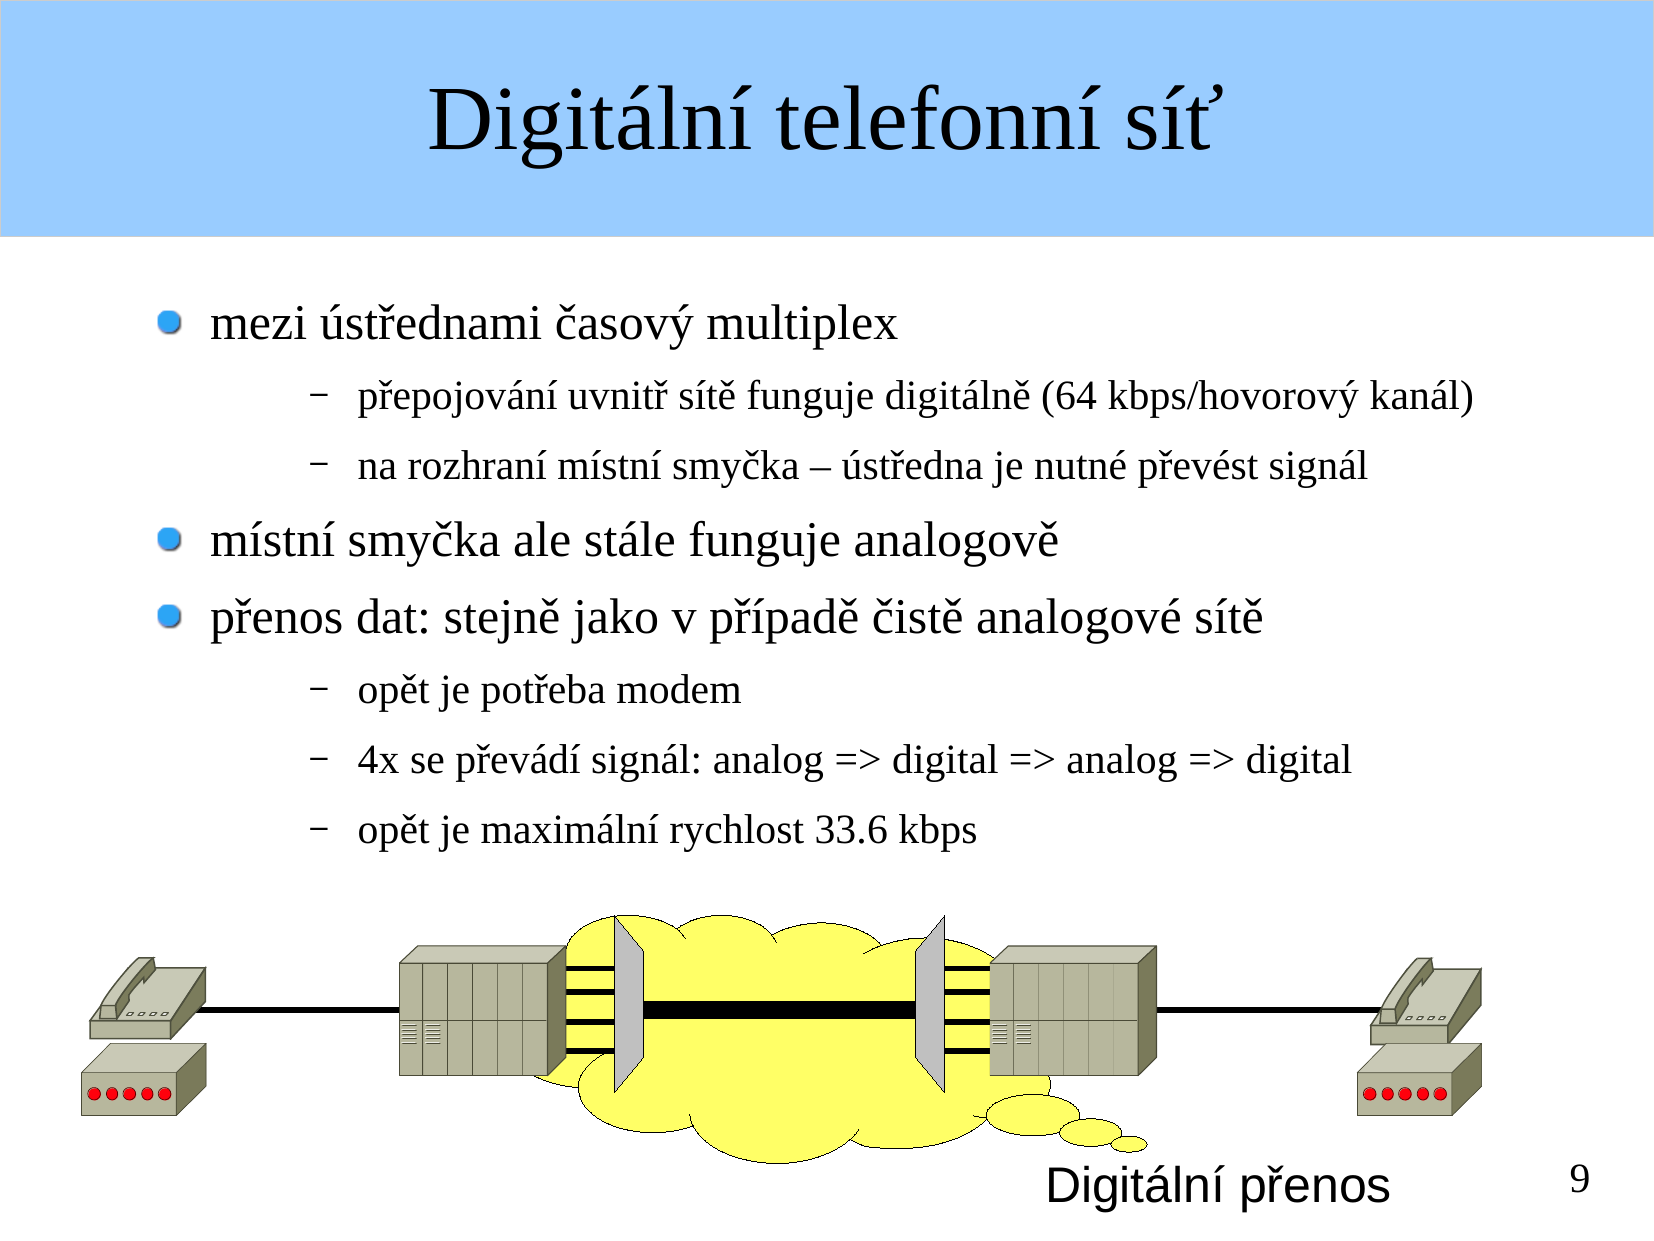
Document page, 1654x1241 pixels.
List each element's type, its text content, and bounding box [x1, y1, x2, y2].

text_box [616, 1127, 690, 1133]
picture [989, 944, 1158, 1077]
picture [80, 1043, 207, 1117]
text_box [994, 1127, 1148, 1153]
text_box [614, 915, 644, 1093]
text_box Digitální přenos [1045, 1157, 1330, 1220]
picture [88, 956, 207, 1040]
picture [399, 944, 567, 1077]
title Digitální telefonní síť [0, 0, 1654, 237]
text_box [693, 1127, 978, 1164]
text_box [915, 915, 945, 1093]
picture [1356, 957, 1483, 1117]
list mezi ústřednami časový multiplex přepojování uvnitř sítě funguje digitálně (64 kbps/hovorový kanál) na rozhraní místní smyčka – ústředna je nutné převést signál místní smyčka ale stále funguje analogově přenos dat: stejně jako v případě čistě analogové sítě opět je potřeba modem 4x se převádí signál: analog => digital => analog => digital opět je maximální rychlost 33.6 kbps [121, 295, 1534, 1127]
